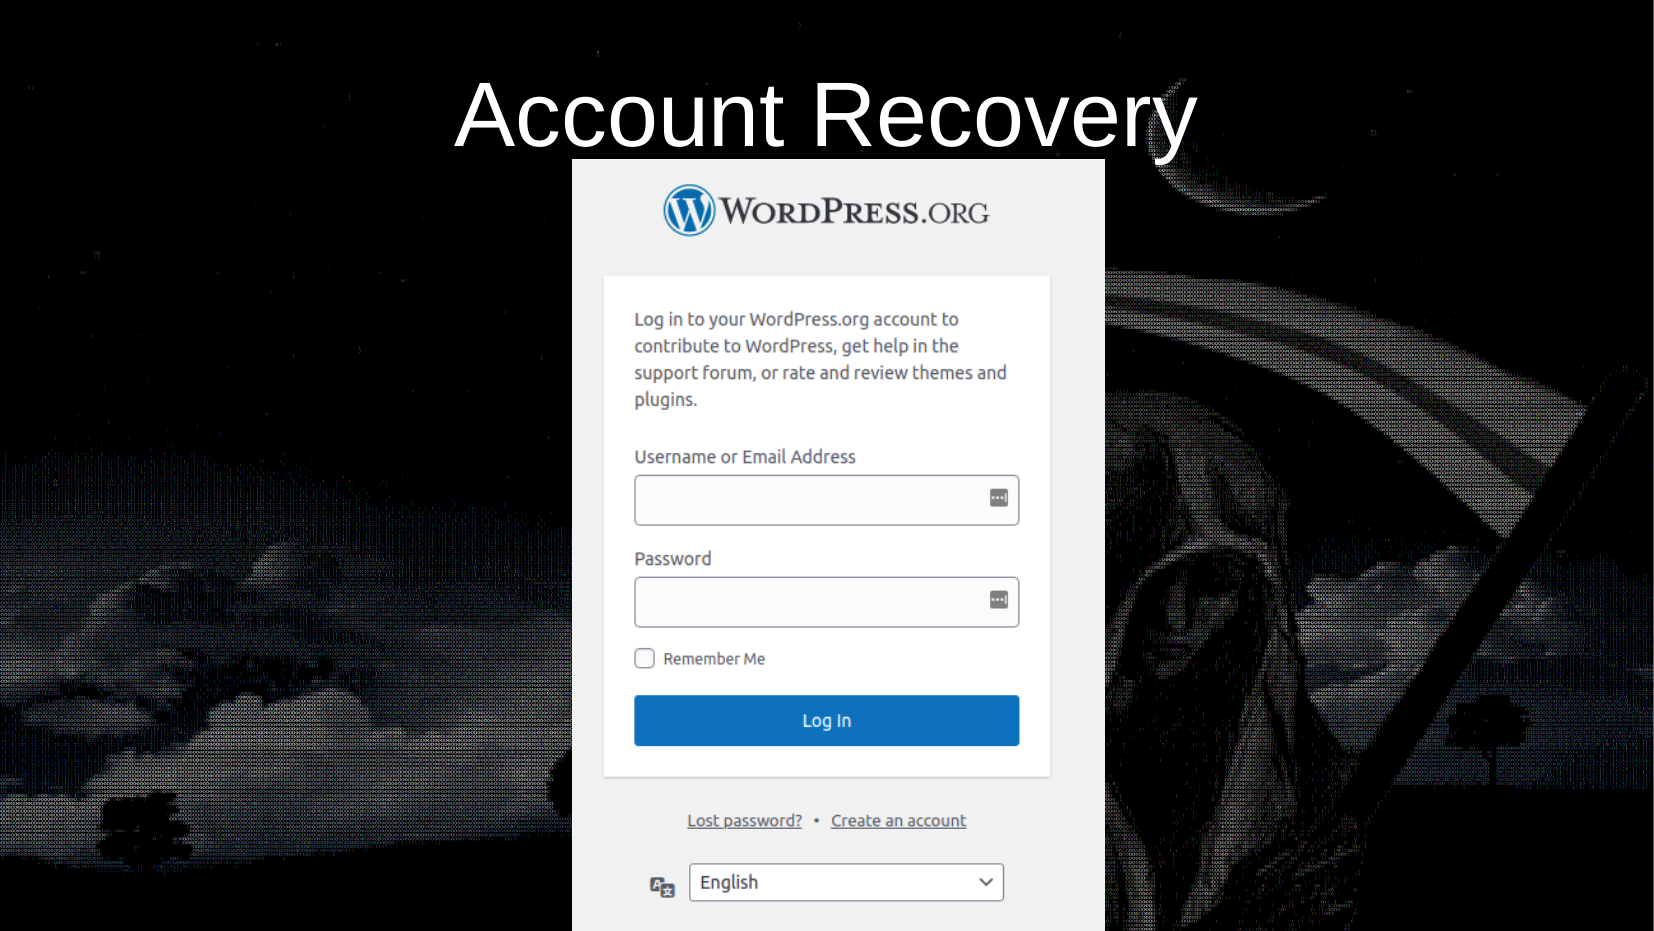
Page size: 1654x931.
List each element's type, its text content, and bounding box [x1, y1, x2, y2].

title Account Recovery [82, 37, 1571, 193]
picture [0, 0, 1654, 931]
